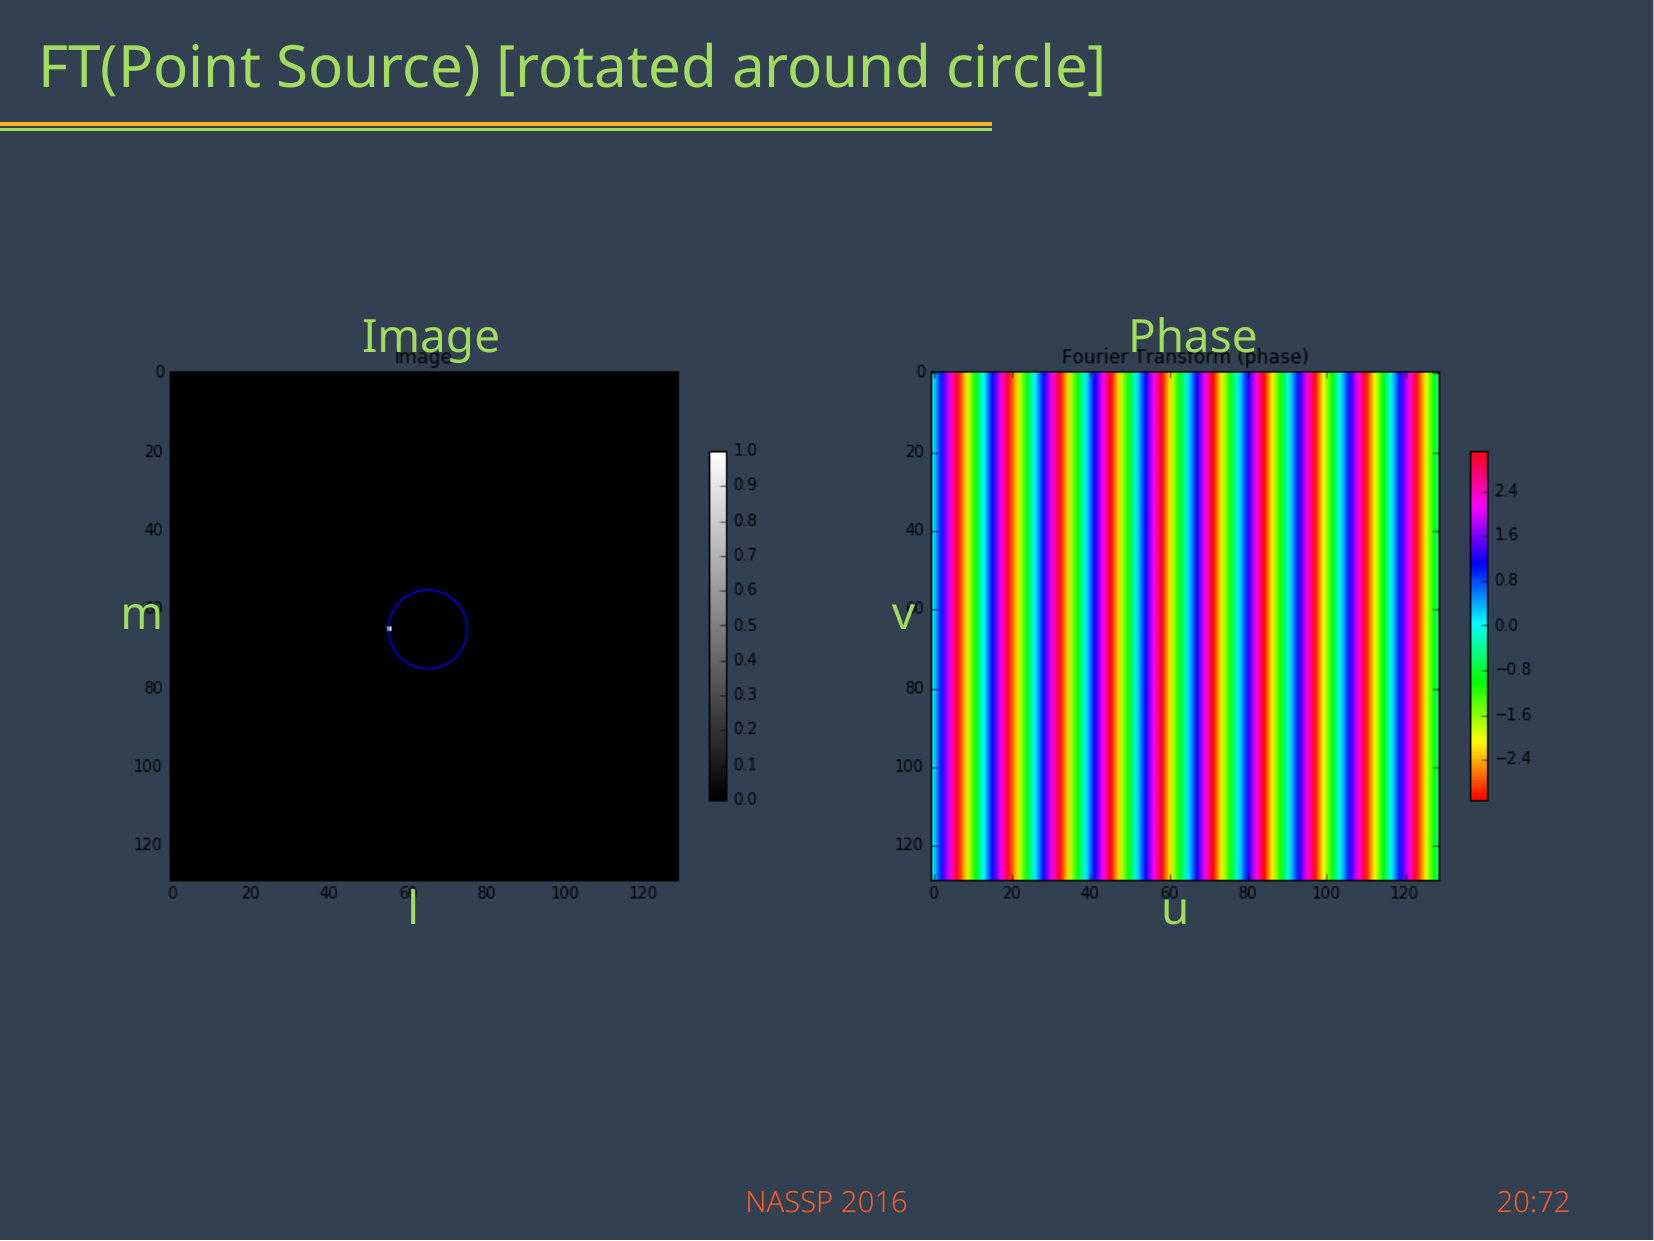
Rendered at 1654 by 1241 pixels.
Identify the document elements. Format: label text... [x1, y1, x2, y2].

text_box v [838, 572, 969, 643]
text_box Image [230, 296, 632, 367]
text_box Phase [992, 296, 1394, 367]
picture [123, 337, 1542, 913]
text_box m [76, 572, 207, 643]
text_box u [1110, 868, 1241, 938]
text_box l [348, 868, 479, 938]
text_box FT(Point Source) [rotated around circle] [23, 17, 1182, 103]
